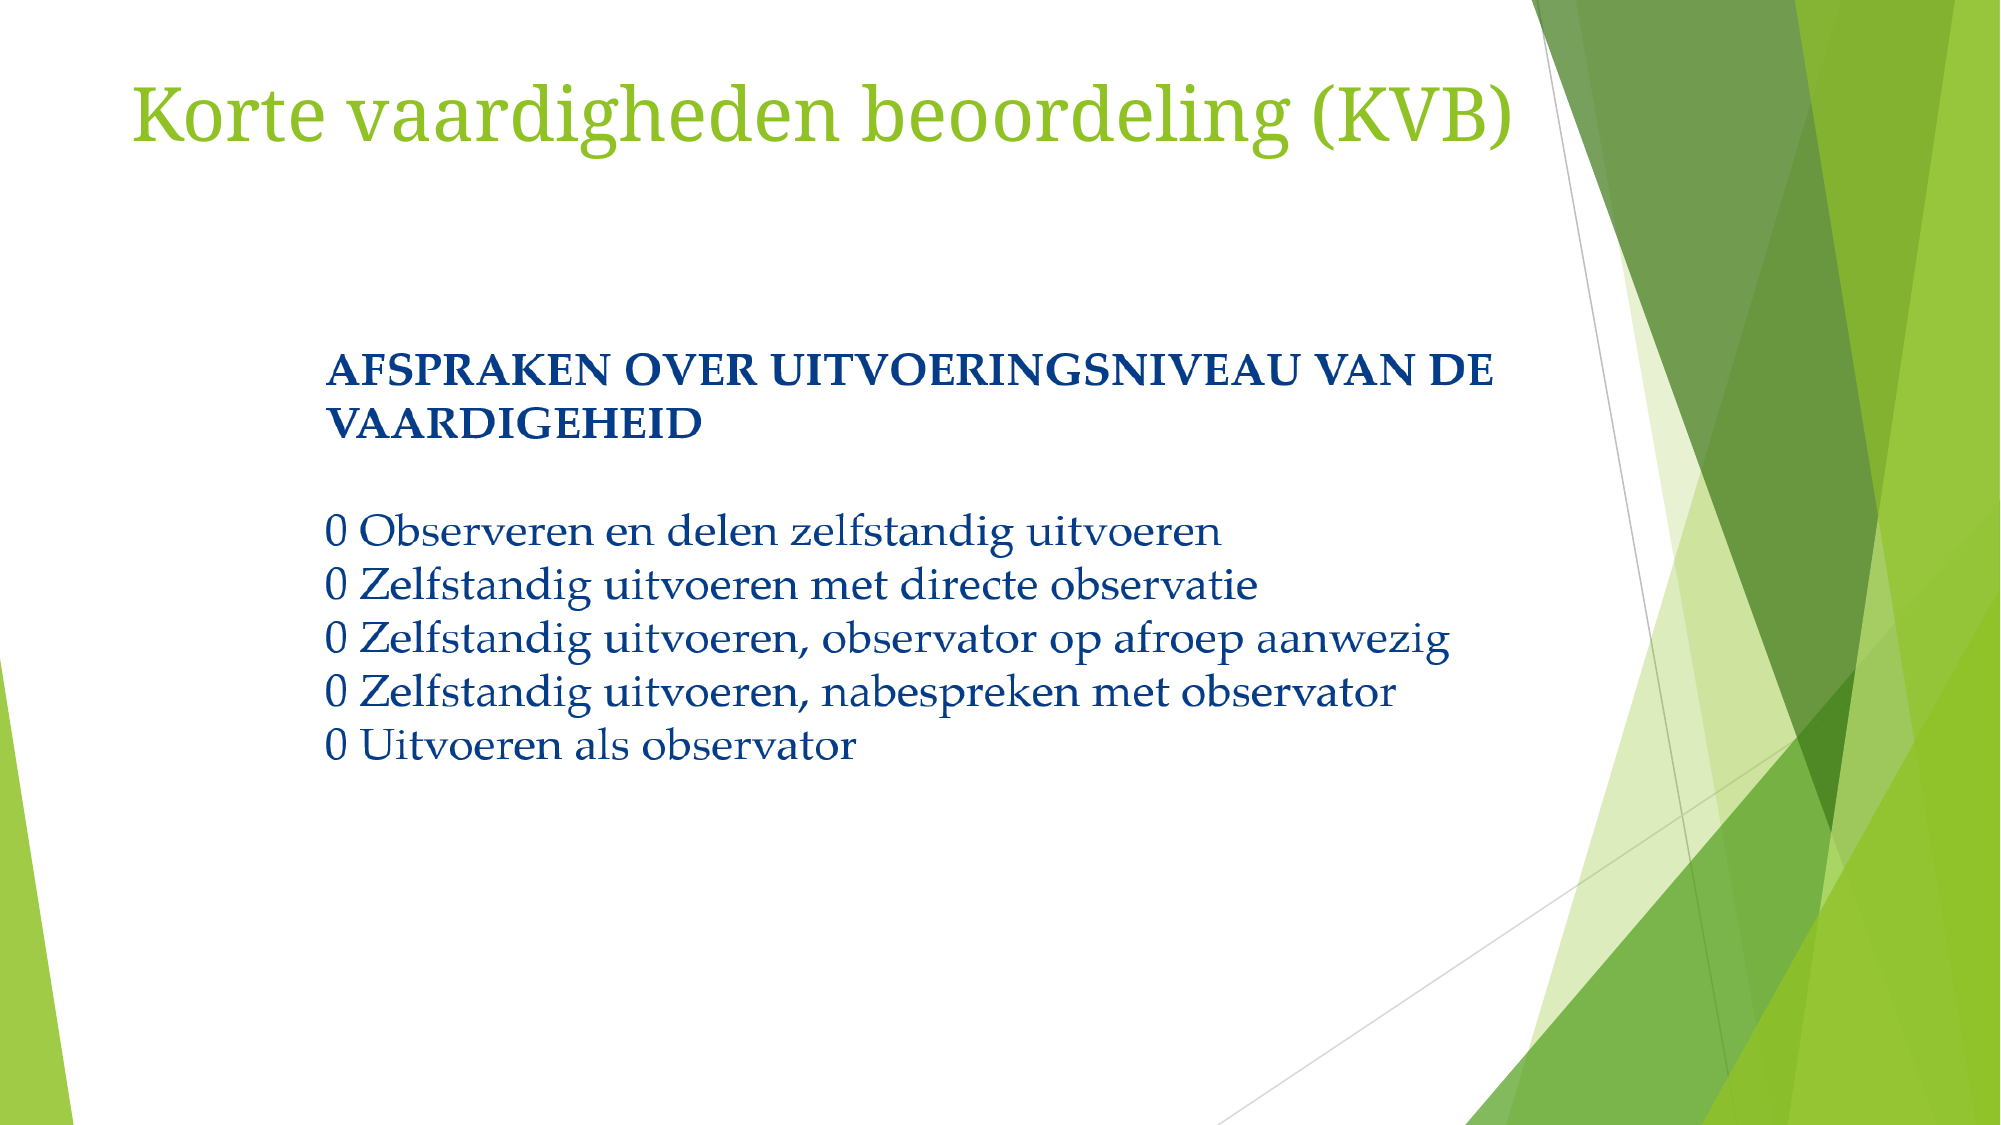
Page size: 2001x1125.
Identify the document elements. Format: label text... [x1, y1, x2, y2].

title Korte vaardigheden beoordeling (KVB) [116, 59, 1957, 277]
picture [311, 328, 1689, 797]
